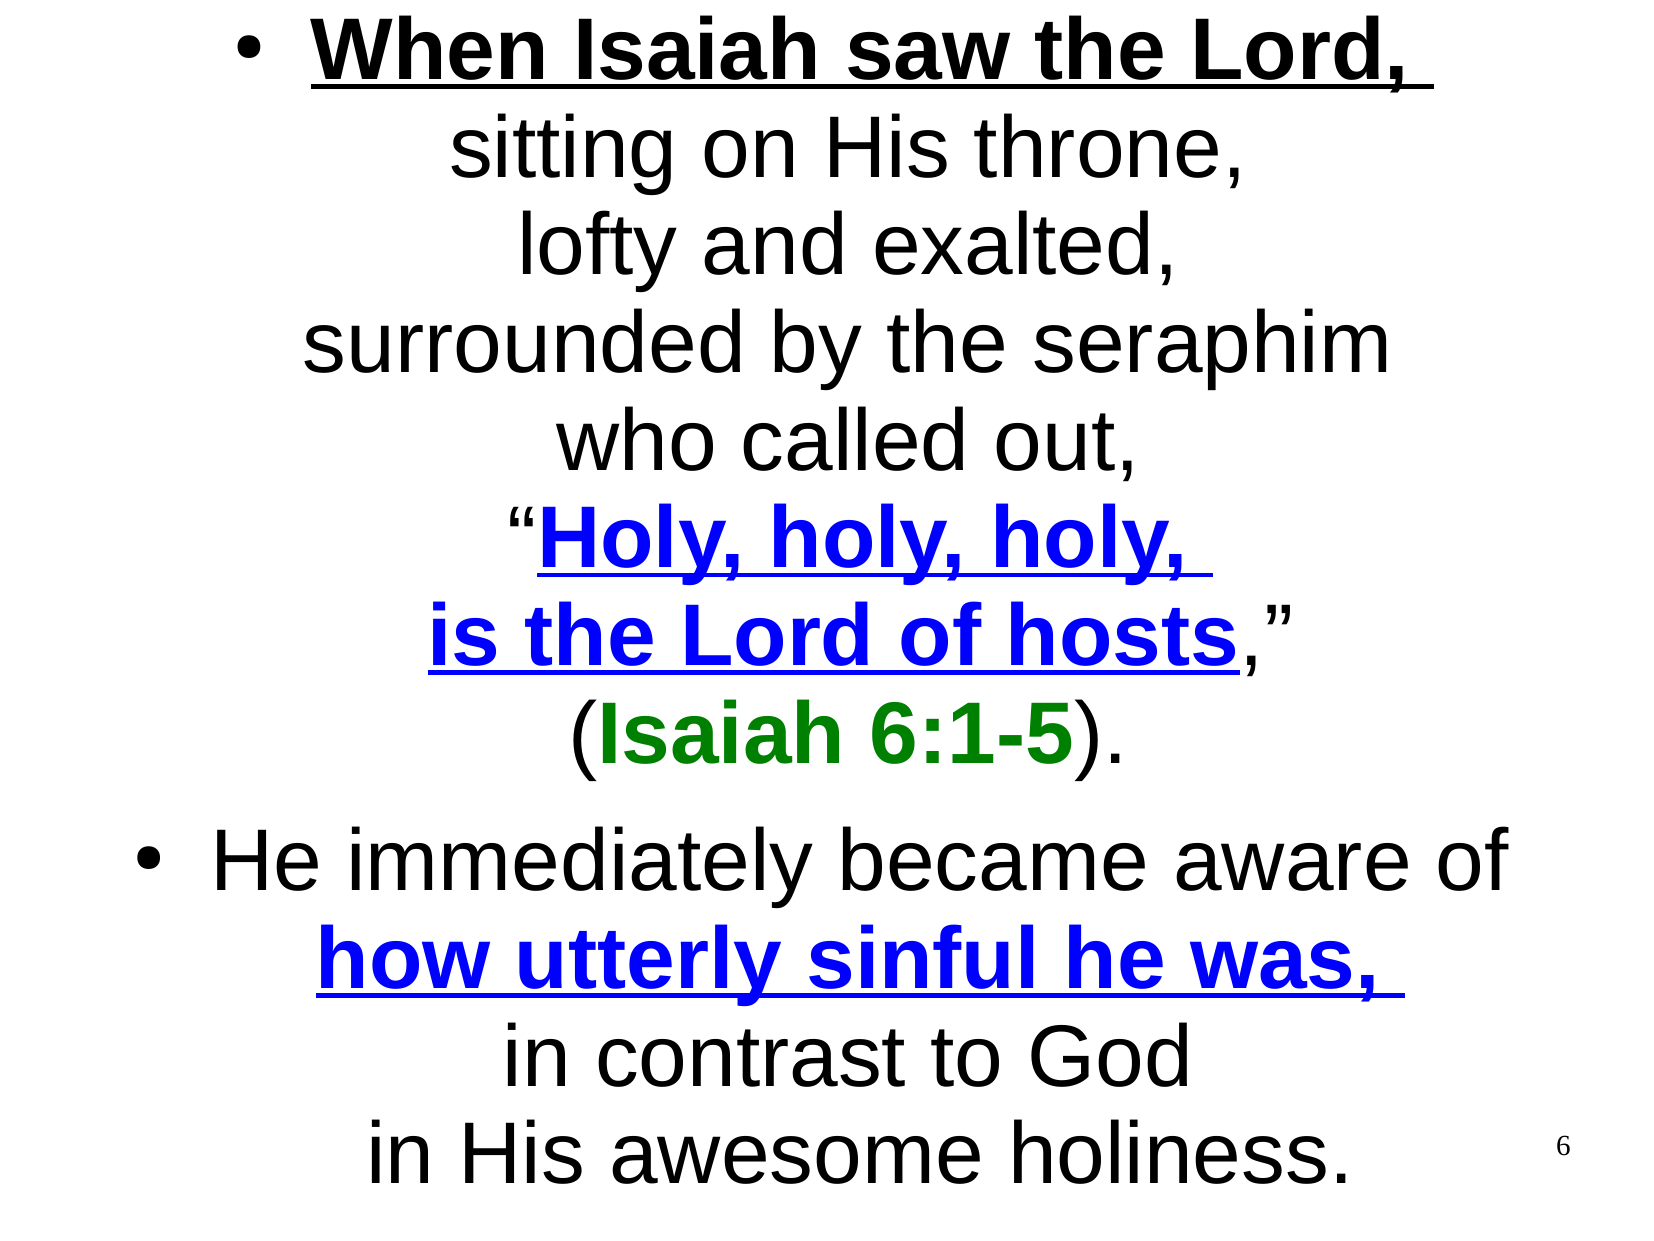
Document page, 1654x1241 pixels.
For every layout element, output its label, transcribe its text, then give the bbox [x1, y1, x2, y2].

list When Isaiah saw the Lord, sitting on His throne, lofty and exalted, surrounded by the seraphim who called out, “Holy, holy, holy, is the Lord of hosts,” (Isaiah 6:1-5). He immediately became aware of how utterly sinful he was, in contrast to God in His awesome holiness. [0, 0, 1651, 1238]
